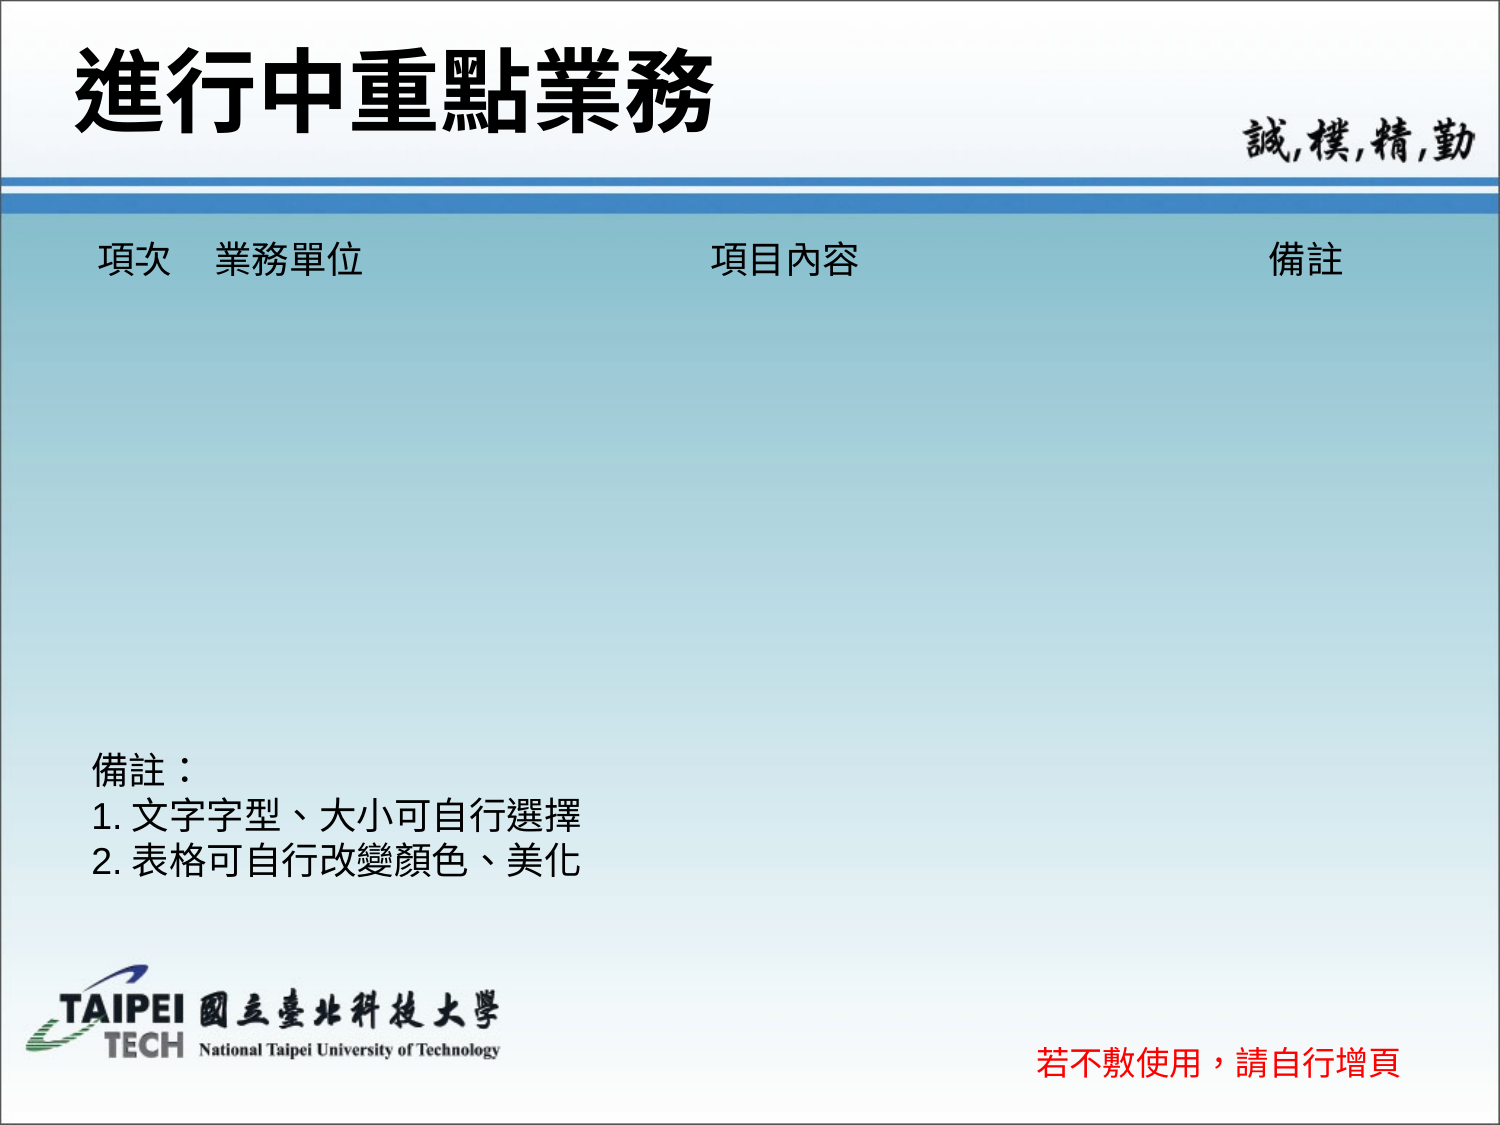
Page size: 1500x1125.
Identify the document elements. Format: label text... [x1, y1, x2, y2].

table_cell [1187, 679, 1425, 743]
table_header 項目內容 [384, 223, 1187, 292]
table_cell [1187, 421, 1425, 485]
table_cell [75, 421, 195, 485]
table_cell [1187, 292, 1425, 356]
picture [0, 0, 1500, 1125]
table_cell [1187, 550, 1425, 614]
table_cell [384, 550, 1187, 614]
table_cell [195, 679, 384, 739]
table_cell [195, 356, 384, 421]
table_cell [195, 614, 384, 679]
table_cell [75, 550, 195, 614]
text_box 若不敷使用，請自行增頁 [1021, 1034, 1471, 1090]
text_box 備註： 1.文字字型、大小可自行選擇 2.表格可自行改變顏色、美化 [76, 739, 691, 890]
table_cell [1187, 485, 1425, 550]
table_cell [1187, 356, 1425, 421]
table_header 業務單位 [195, 223, 384, 292]
table_cell [384, 614, 1187, 679]
table_cell [384, 679, 1187, 743]
table_cell [384, 292, 1187, 356]
title 進行中重點業務 [59, 0, 1182, 178]
table_cell [384, 485, 1187, 550]
table_header 備註 [1187, 223, 1425, 292]
table_cell [1187, 614, 1425, 679]
table_cell [195, 292, 384, 356]
table_cell [75, 614, 195, 679]
table_cell [75, 679, 195, 743]
table_cell [75, 356, 195, 421]
table_cell [195, 550, 384, 614]
table_cell [195, 421, 384, 485]
table_cell [75, 485, 195, 550]
table_cell [384, 356, 1187, 421]
table_cell [384, 421, 1187, 485]
table_header 項次 [75, 223, 195, 292]
table_cell [75, 292, 195, 356]
table_cell [195, 485, 384, 550]
